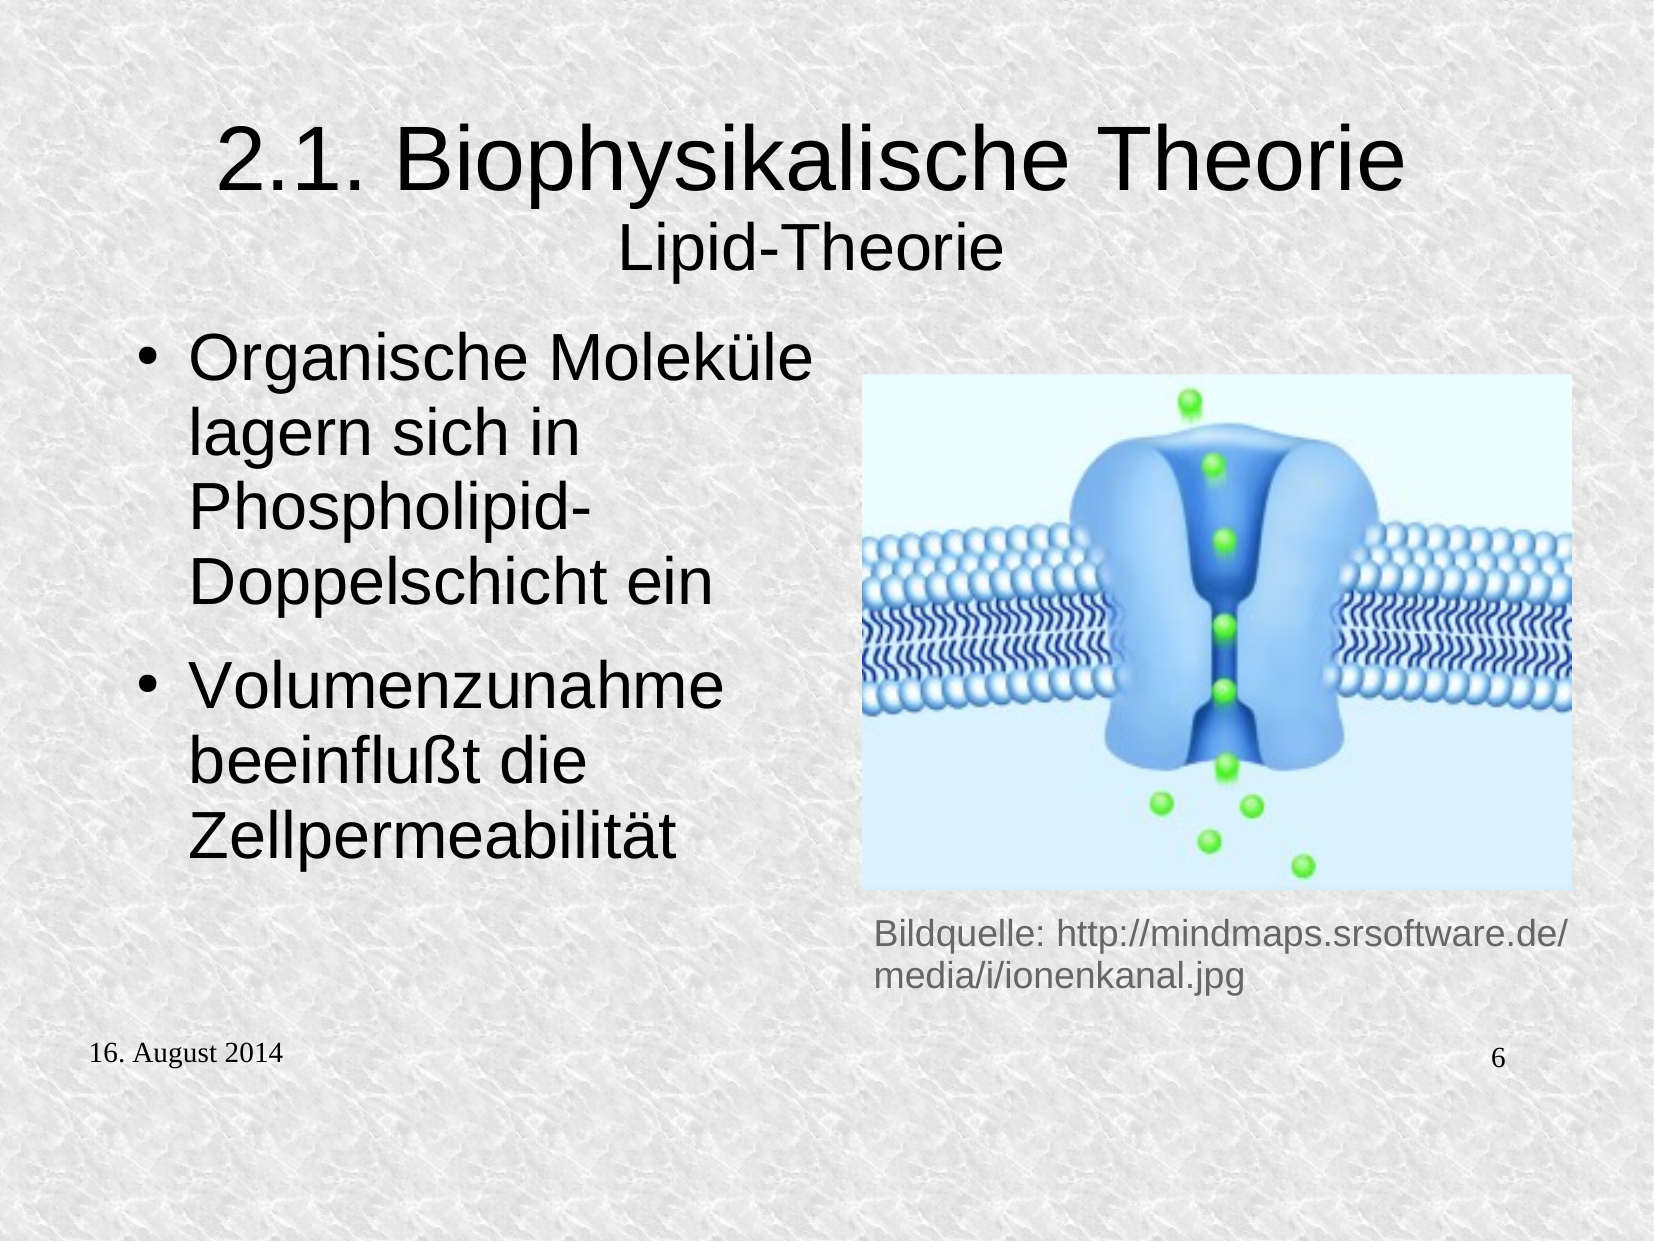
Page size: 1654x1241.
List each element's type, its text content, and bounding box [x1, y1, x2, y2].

title 2.1. Biophysikalische Theorie Lipid-Theorie [118, 107, 1506, 285]
picture [0, 0, 1654, 1241]
list Organische Moleküle lagern sich in Phospholipid-Doppelschicht ein Volumenzunahme beeinflußt die Zellpermeabilität [118, 319, 827, 945]
text_box Bildquelle: http://mindmaps.srsoftware.de/ media/i/ionenkanal.jpg [858, 905, 1583, 1004]
